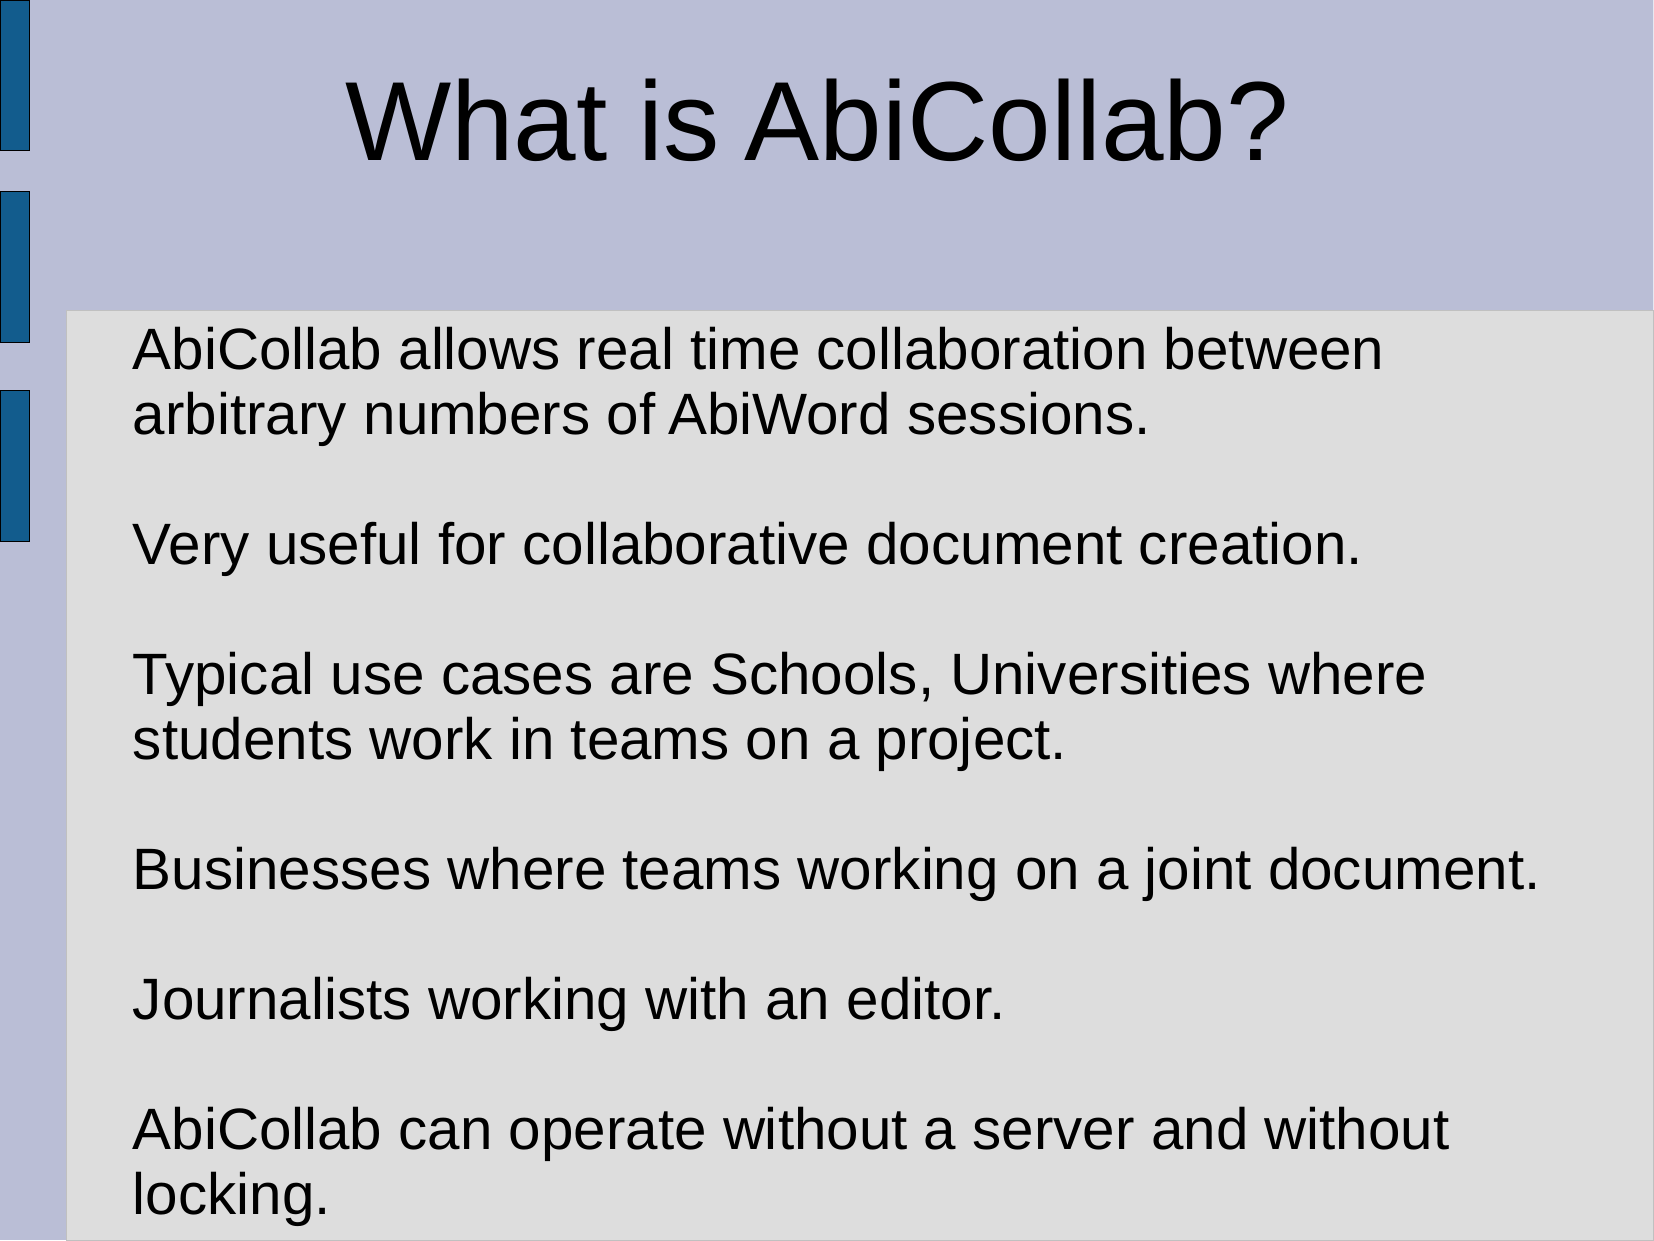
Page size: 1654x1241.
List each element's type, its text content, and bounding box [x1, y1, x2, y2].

text_box What is AbiCollab? [330, 51, 1305, 192]
text_box AbiCollab allows real time collaboration between arbitrary numbers of AbiWord sessions. Very useful for collaborative document creation. Typical use cases are Schools, Universities where students work in teams on a project. Businesses where teams working on a joint document. Journalists working with an editor. AbiCollab can operate without a server and without locking. [118, 309, 1614, 1241]
